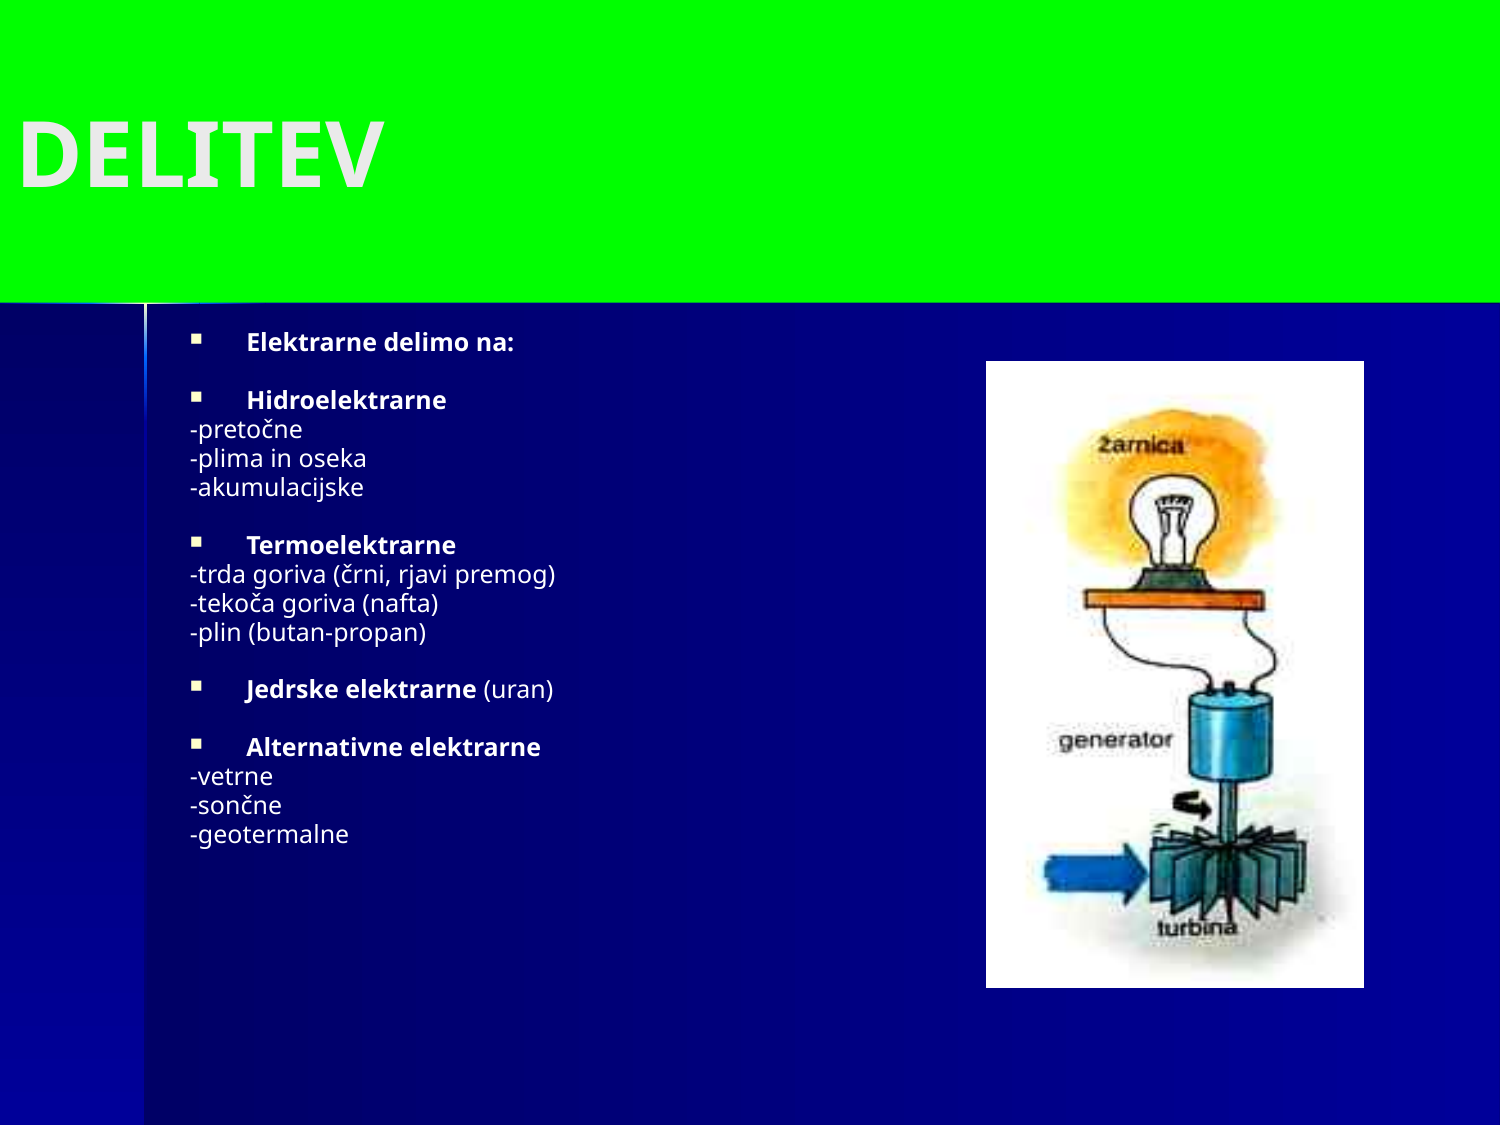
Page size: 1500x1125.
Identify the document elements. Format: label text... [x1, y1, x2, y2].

list Elektrarne delimo na: Hidroelektrarne -pretočne -plima in oseka -akumulacijske Termoelektrarne -trda goriva (črni, rjavi premog) -tekoča goriva (nafta) -plin (butan-propan) Jedrske elektrarne (uran) Alternativne elektrarne -vetrne -sončne -geotermalne [174, 324, 782, 1000]
picture [986, 361, 1364, 988]
title DELITEV [0, 0, 1500, 303]
